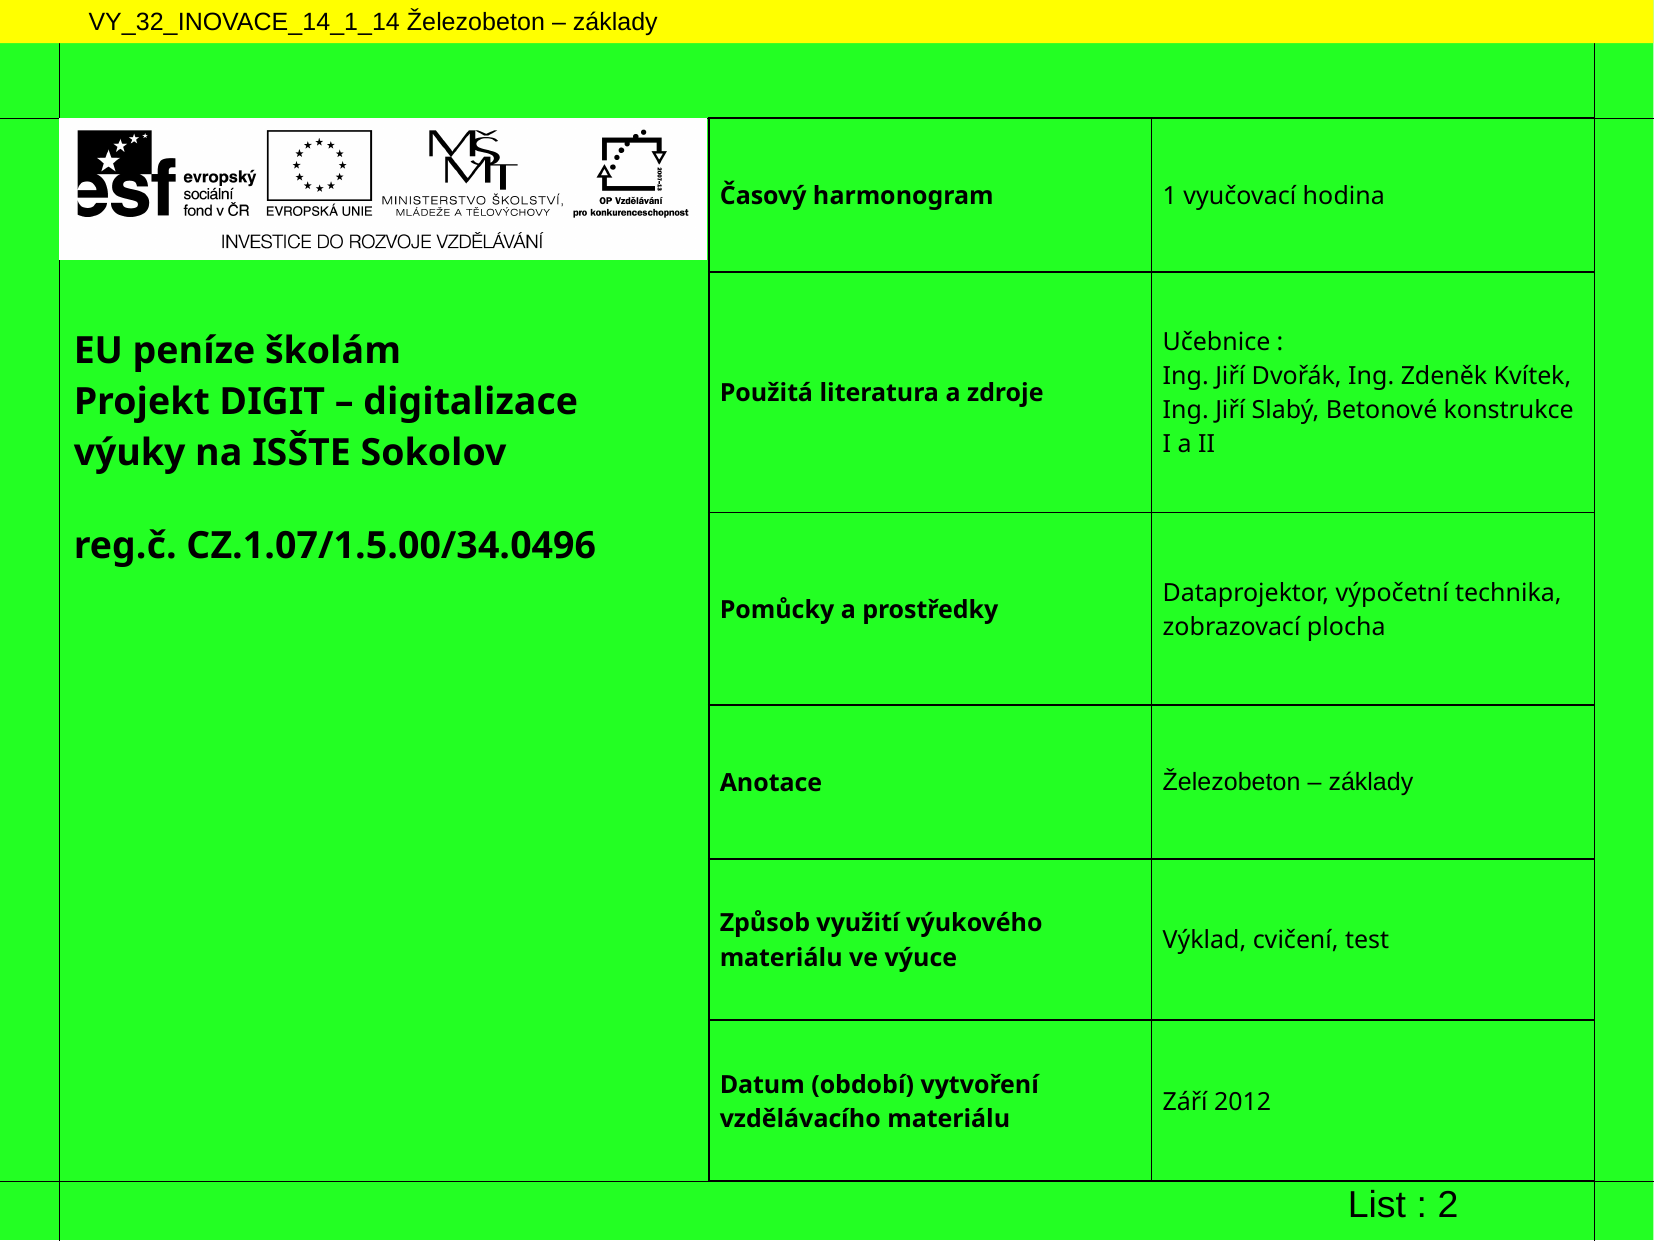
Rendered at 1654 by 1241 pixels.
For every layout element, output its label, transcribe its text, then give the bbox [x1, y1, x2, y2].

table_cell Výklad, cvičení, test [1152, 860, 1594, 1019]
table_header 1 vyučovací hodina [1152, 119, 1594, 271]
picture [59, 118, 707, 260]
table_cell Železobeton – základy [1152, 706, 1594, 858]
text_box EU peníze školám Projekt DIGIT – digitalizace výuky na ISŠTE Sokolov reg.č. CZ.1.07/1.5.00/34.0496 [59, 315, 680, 562]
table_cell Použitá literatura a zdroje [710, 273, 1151, 512]
text_box VY_32_INOVACE_14_1_14 Železobeton – základy [0, 0, 1654, 44]
table_cell Učebnice : Ing. Jiří Dvořák, Ing. Zdeněk Kvítek, Ing. Jiří Slabý, Betonové konstrukce I a II [1152, 273, 1594, 512]
table_cell Dataprojektor, výpočetní technika, zobrazovací plocha [1152, 513, 1594, 704]
table_header Časový harmonogram [710, 119, 1151, 271]
table_cell Způsob využití výukového materiálu ve výuce [710, 860, 1151, 1019]
table_cell Pomůcky a prostředky [710, 513, 1151, 704]
text_box List : <číslo> [1357, 1176, 1599, 1241]
table_cell Datum (období) vytvoření vzdělávacího materiálu [710, 1021, 1151, 1180]
table_cell Září 2012 [1152, 1021, 1594, 1180]
table_cell Anotace [710, 706, 1151, 858]
